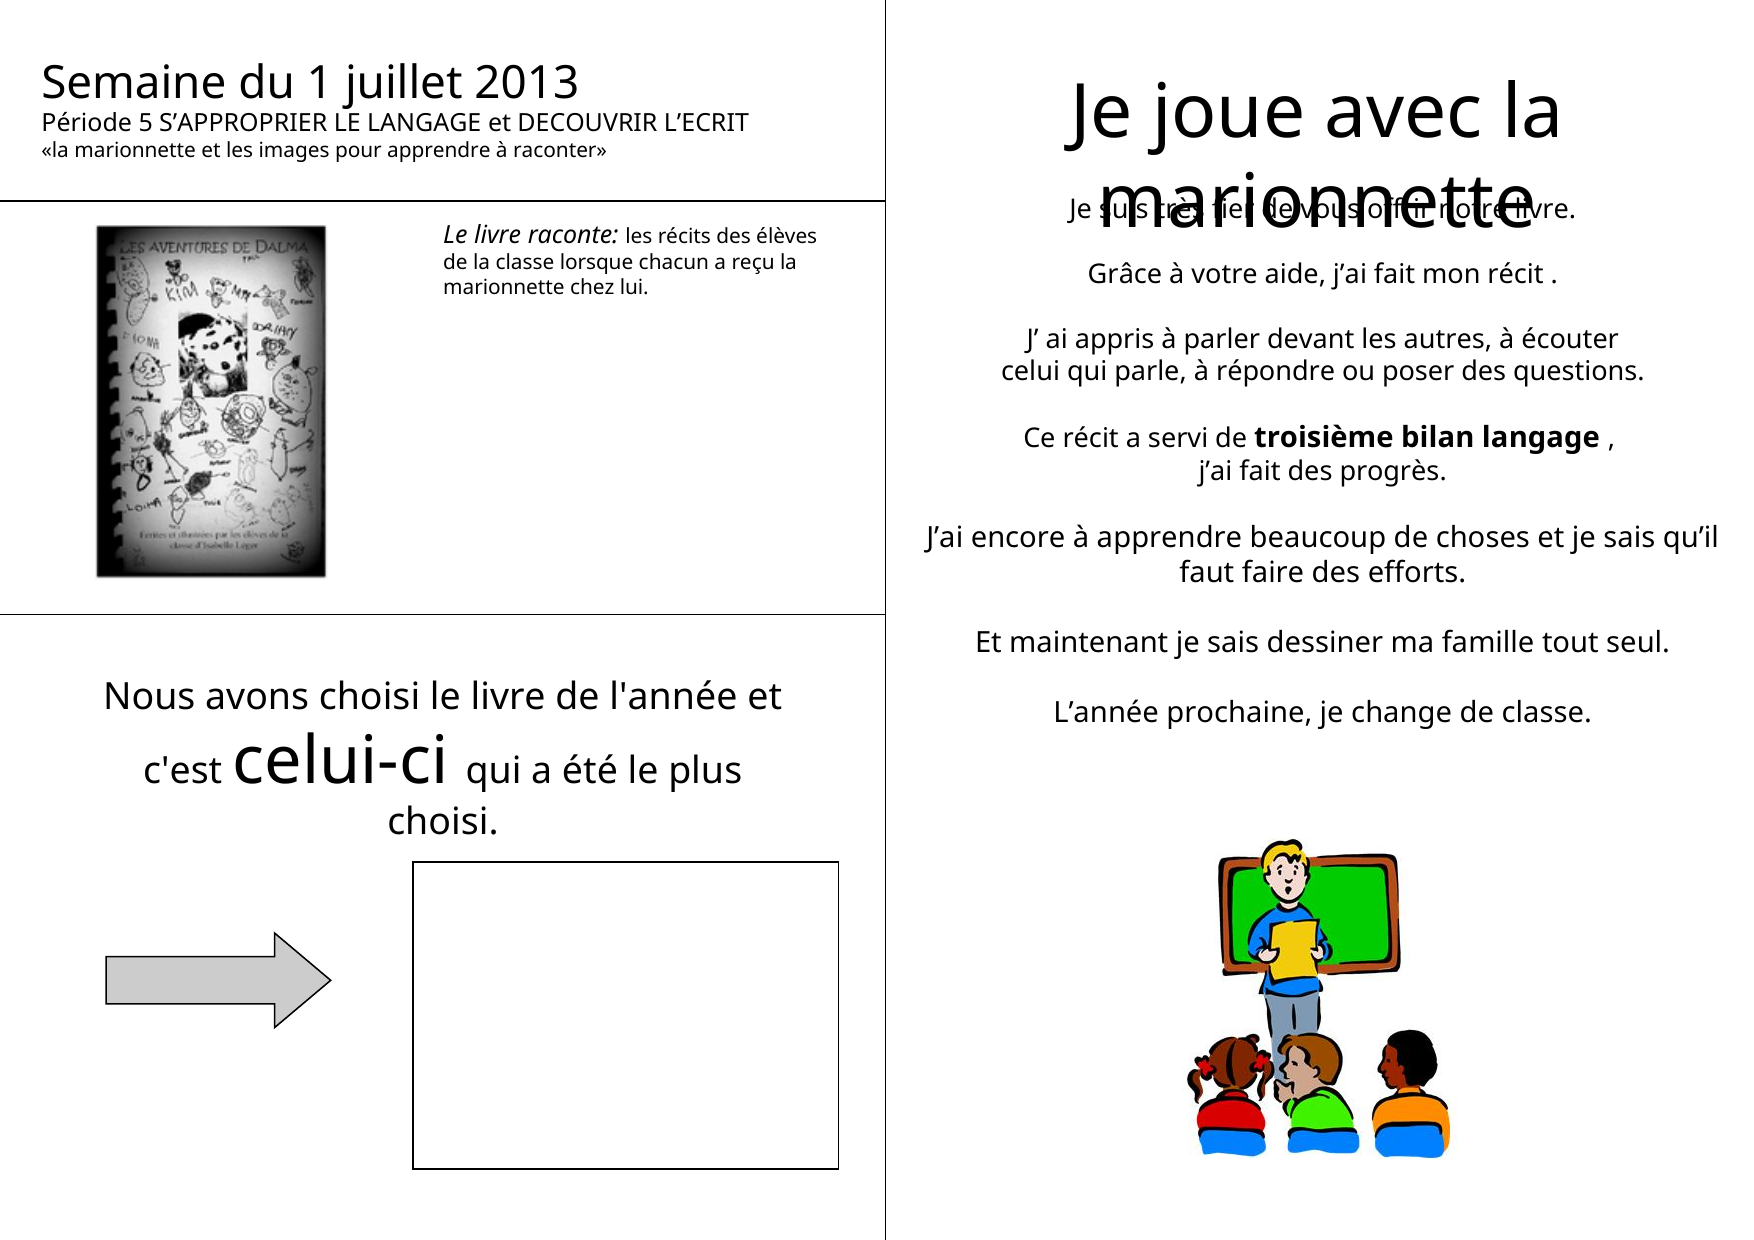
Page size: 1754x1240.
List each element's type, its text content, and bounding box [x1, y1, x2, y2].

text_box Je suis très fier de vous offrir notre livre. Grâce à votre aide, j’ai fait mon récit . J’ ai appris à parler devant les autres, à écouter celui qui parle, à répondre ou poser des questions. Ce récit a servi de troisième bilan langage , j’ai fait des progrès. J’ai encore à apprendre beaucoup de choses et je sais qu’il faut faire des efforts. Et maintenant je sais dessiner ma famille tout seul. L’année prochaine, je change de classe. [909, 147, 1737, 1164]
text_box Je joue avec la marionnette [897, 55, 1737, 355]
text_box Le livre raconte: les récits des élèves de la classe lorsque chacun a reçu la marionnette chez lui. [437, 213, 851, 603]
text_box Semaine du 1 juillet 2013 [35, 47, 851, 100]
text_box [106, 933, 331, 1028]
text_box Période 5 S’APPROPRIER LE LANGAGE et DECOUVRIR L’ECRIT «la marionnette et les images pour apprendre à raconter» [35, 100, 851, 213]
picture [1157, 838, 1478, 1159]
picture [94, 224, 329, 581]
text_box Nous avons choisi le livre de l'année et c'est celui-ci qui a été le plus choisi. [23, 626, 863, 1205]
